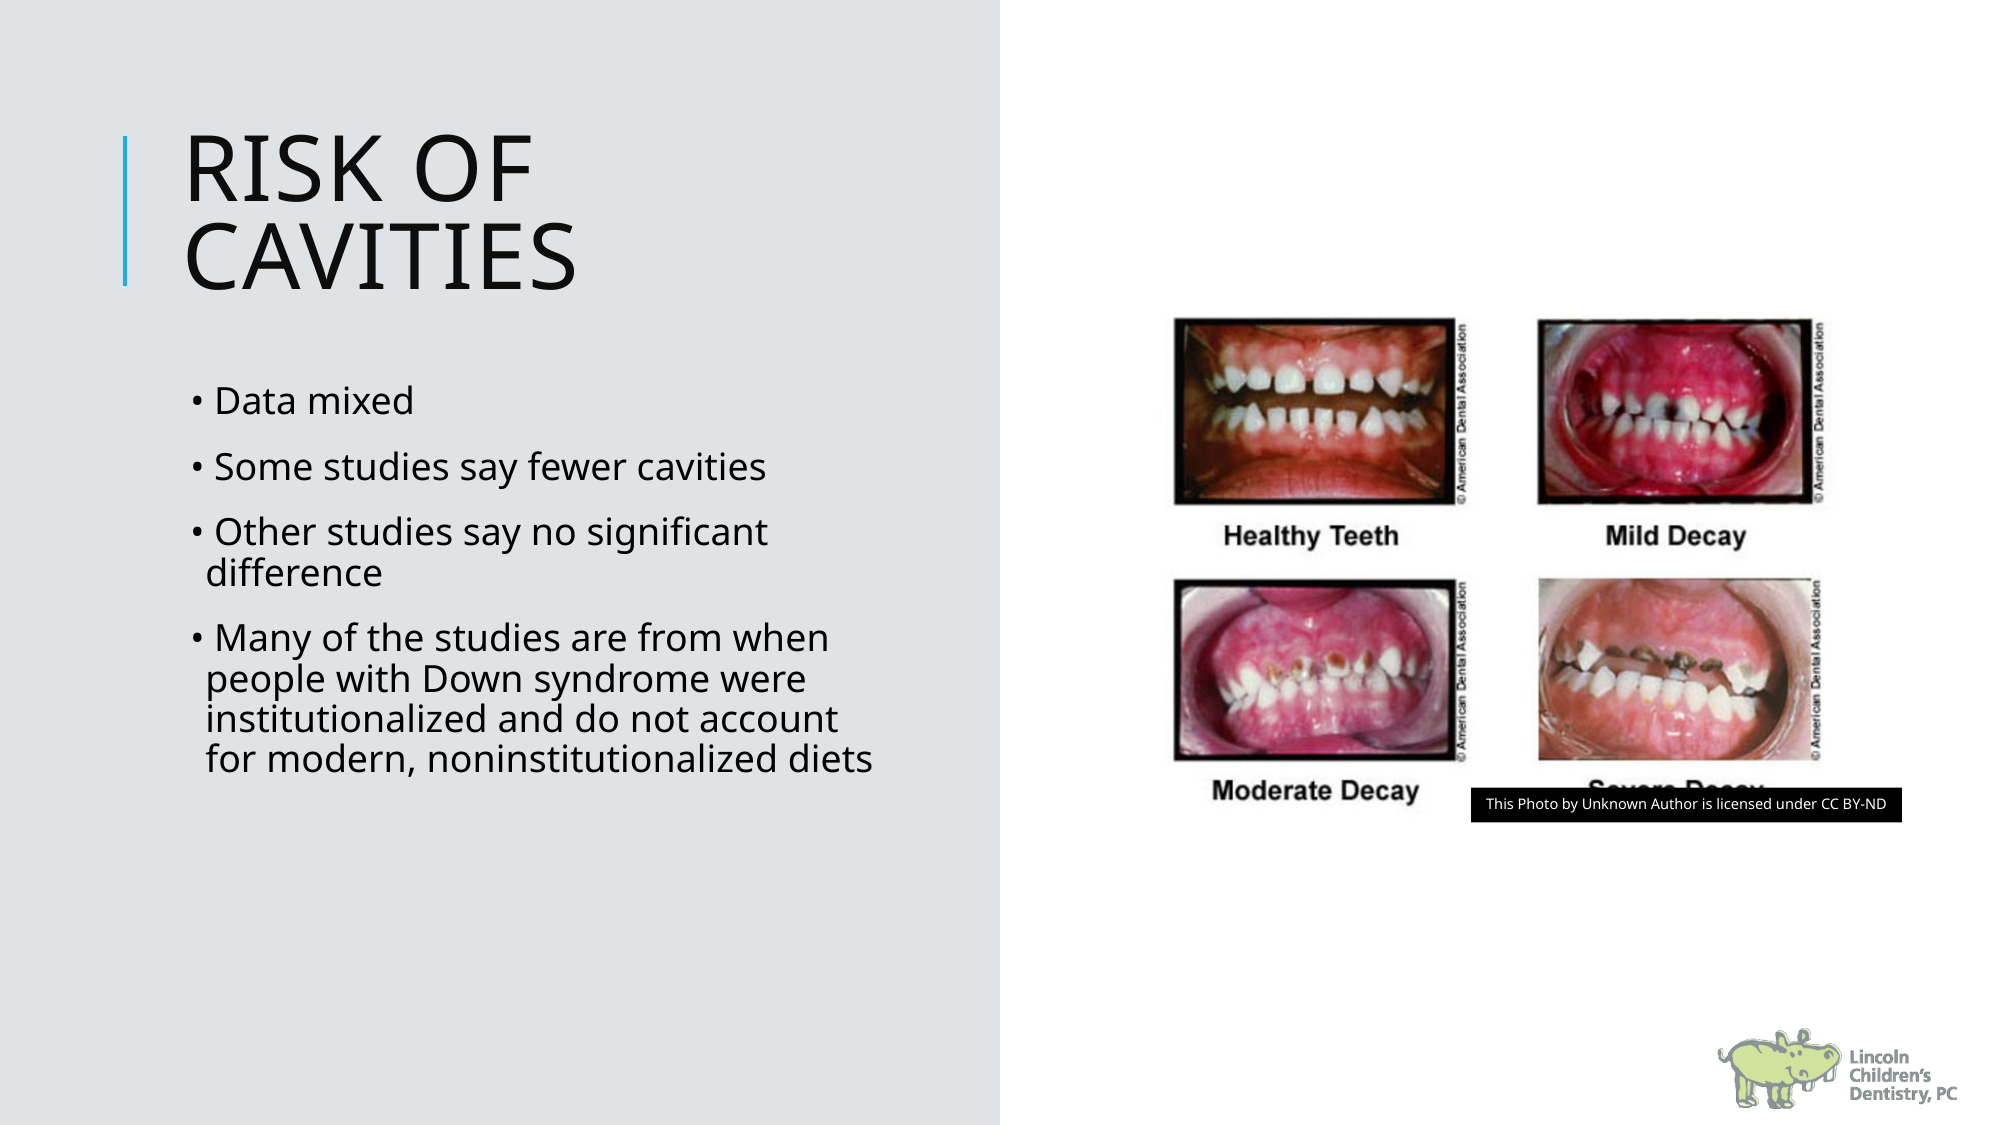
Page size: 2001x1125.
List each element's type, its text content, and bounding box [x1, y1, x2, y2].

text_box This Photo by Unknown Author is licensed under CC BY-ND [1471, 787, 1843, 821]
text_box [0, 0, 1000, 1125]
list • Data mixed • Some studies say fewer cavities • Other studies say no significant difference • Many of the studies are from when people with Down syndrome were institutionalized and do not account for modern, noninstitutionalized diets [168, 375, 889, 1021]
picture [1717, 1028, 1957, 1109]
picture [1157, 305, 1843, 821]
title Risk of cavities [168, 75, 889, 363]
